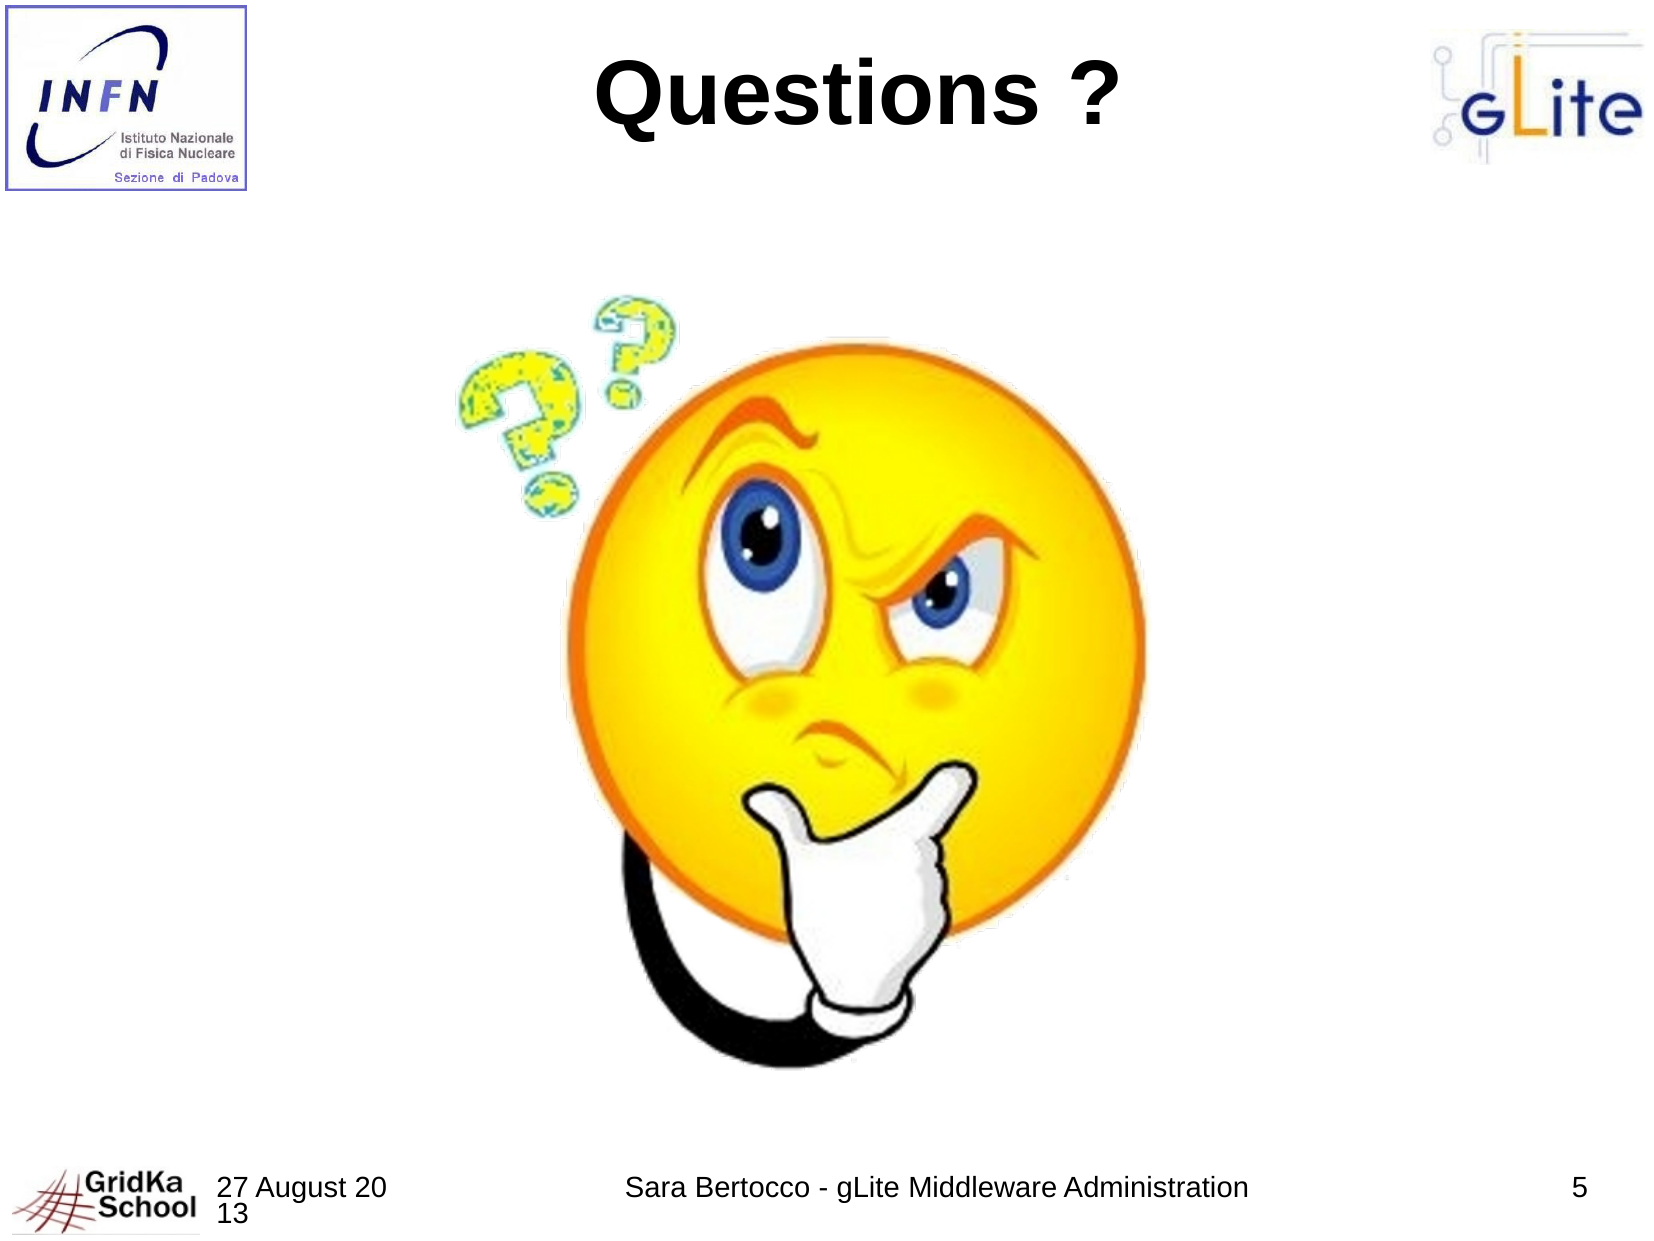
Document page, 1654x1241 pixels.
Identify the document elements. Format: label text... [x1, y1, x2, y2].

title Questions ? [257, 13, 1428, 171]
picture [1430, 29, 1645, 166]
picture [5, 5, 247, 192]
picture [12, 1166, 200, 1235]
picture [434, 267, 1177, 1096]
